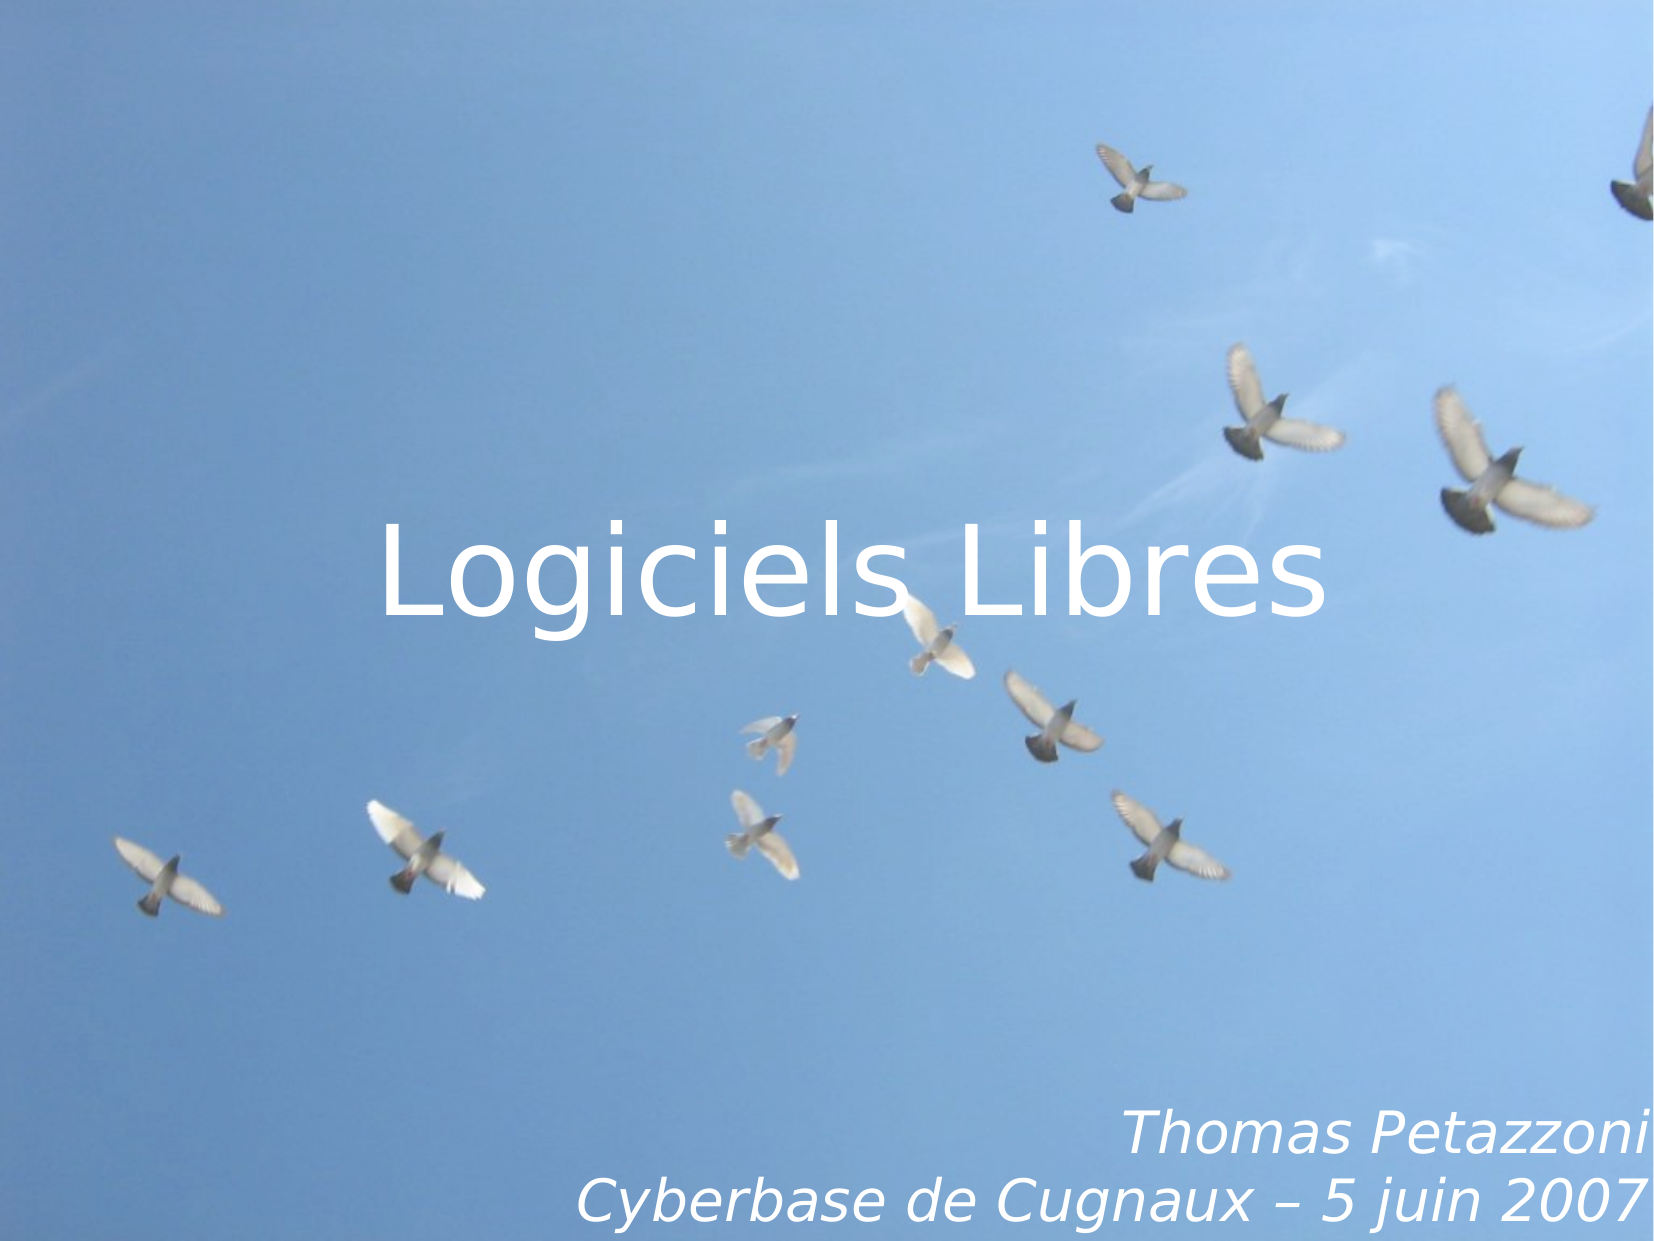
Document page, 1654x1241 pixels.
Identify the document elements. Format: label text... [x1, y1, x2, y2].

subtitle Logiciels Libres [91, 170, 1580, 975]
text_box Thomas Petazzoni Cyberbase de Cugnaux – 5 juin 2007 [162, 1077, 1651, 1241]
picture [0, 0, 1654, 1241]
